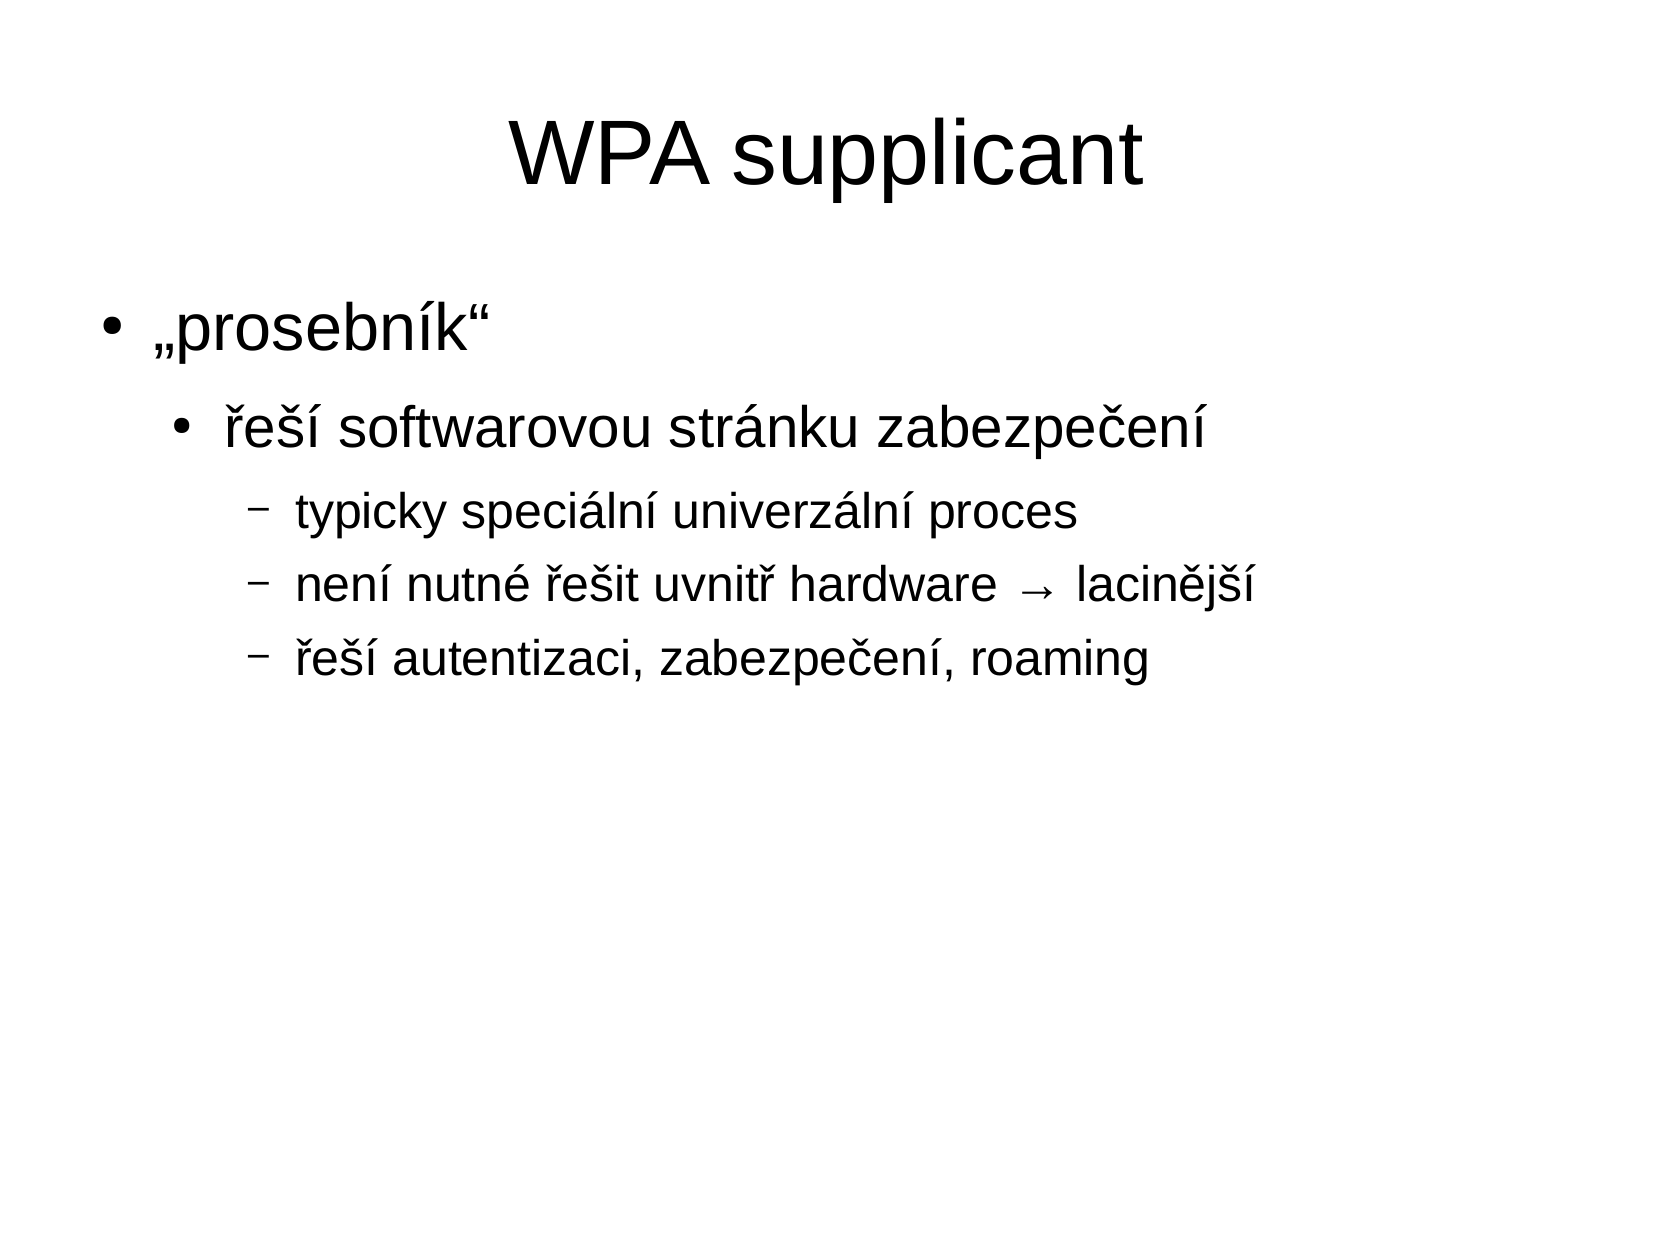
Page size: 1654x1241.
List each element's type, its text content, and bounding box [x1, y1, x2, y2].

title WPA supplicant [82, 49, 1571, 257]
list „prosebník“ řeší softwarovou stránku zabezpečení typicky speciální univerzální proces není nutné řešit uvnitř hardware → lacinější řeší autentizaci, zabezpečení, roaming [82, 290, 1571, 1109]
